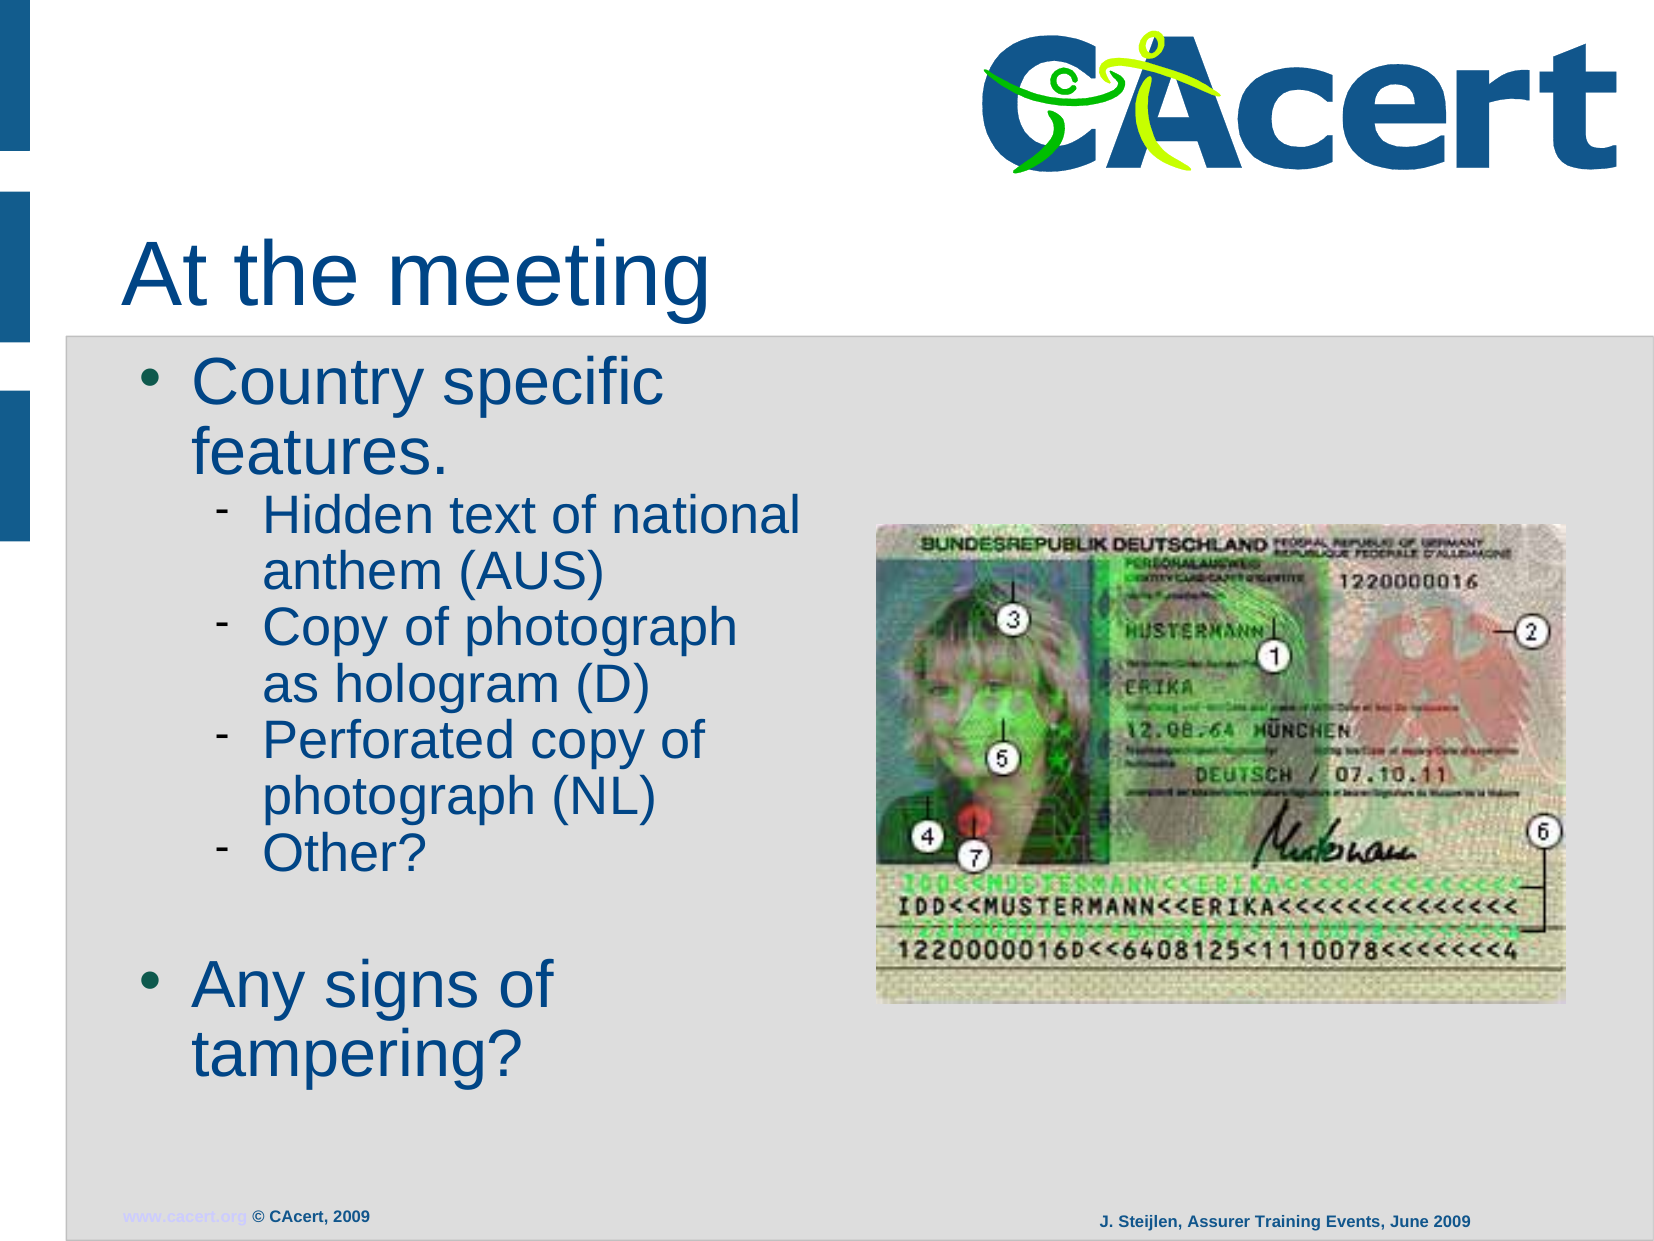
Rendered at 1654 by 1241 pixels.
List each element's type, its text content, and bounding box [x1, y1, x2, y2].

title At the meeting [121, 167, 1533, 326]
list Country specific features. Hidden text of national anthem (AUS) Copy of photograph as hologram (D) Perforated copy of photograph (NL) Other? Any signs of tampering? [121, 344, 811, 1182]
picture [876, 524, 1566, 1004]
